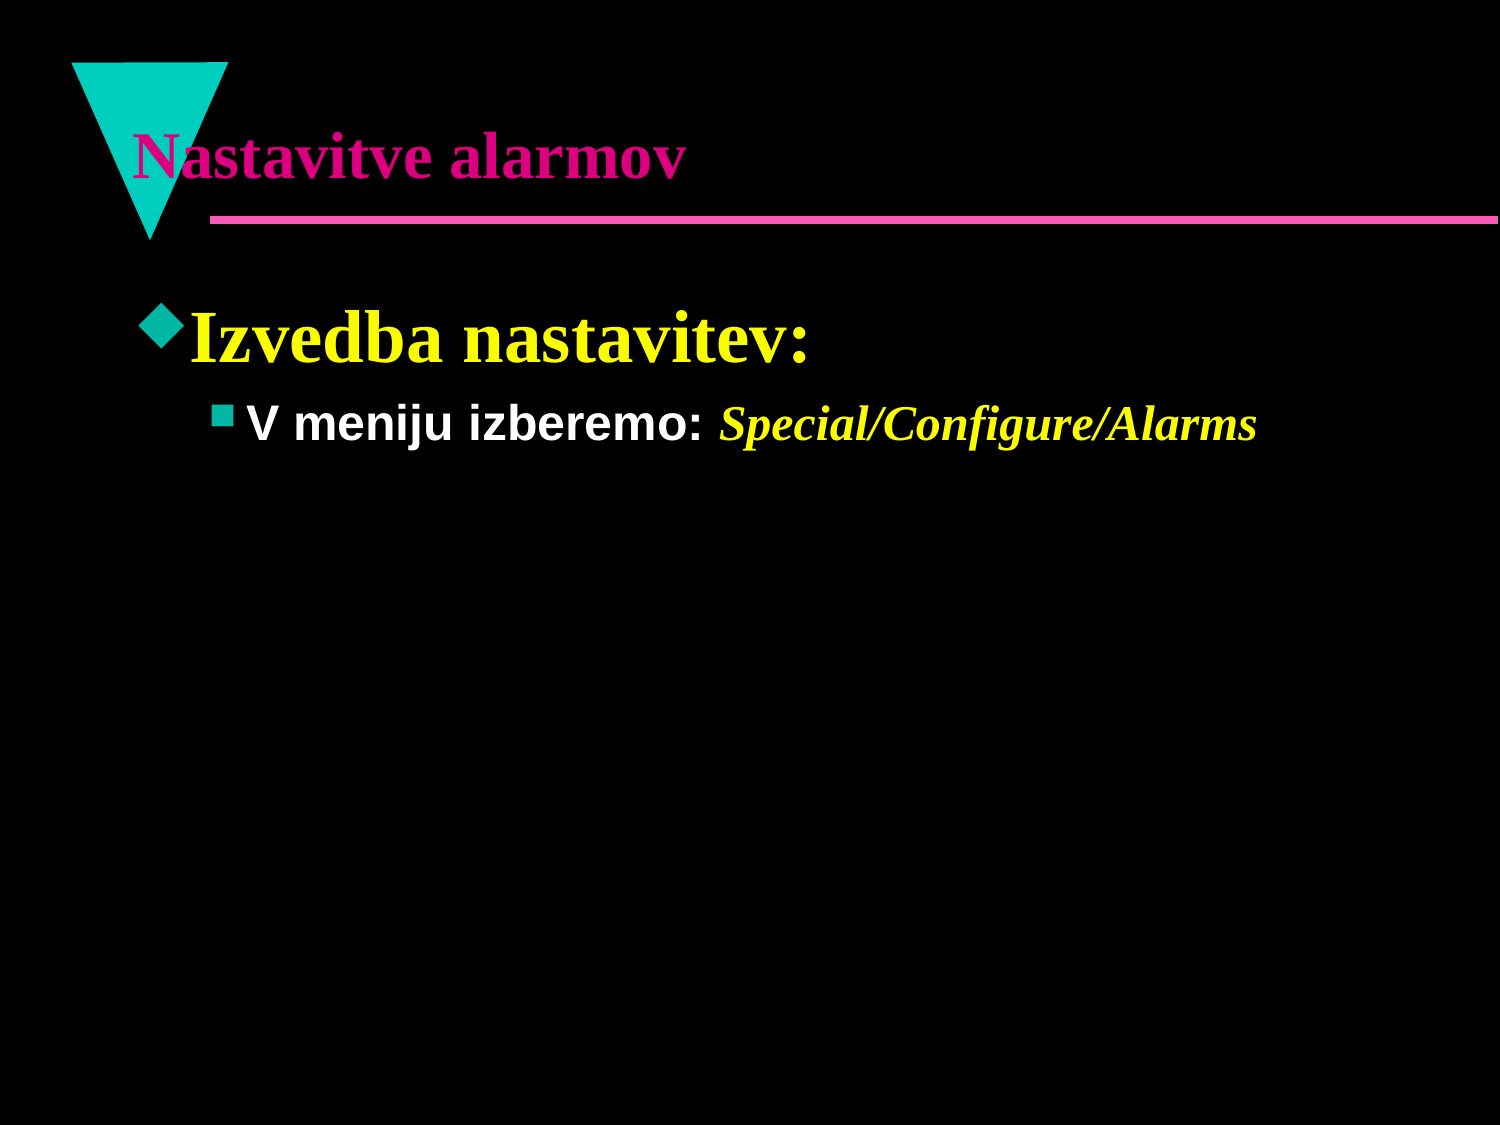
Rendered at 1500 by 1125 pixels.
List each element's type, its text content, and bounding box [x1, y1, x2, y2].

list Izvedba nastavitev: V meniju izberemo: Special/Configure/Alarms [118, 289, 1500, 963]
title Nastavitve alarmov [117, 63, 1500, 251]
